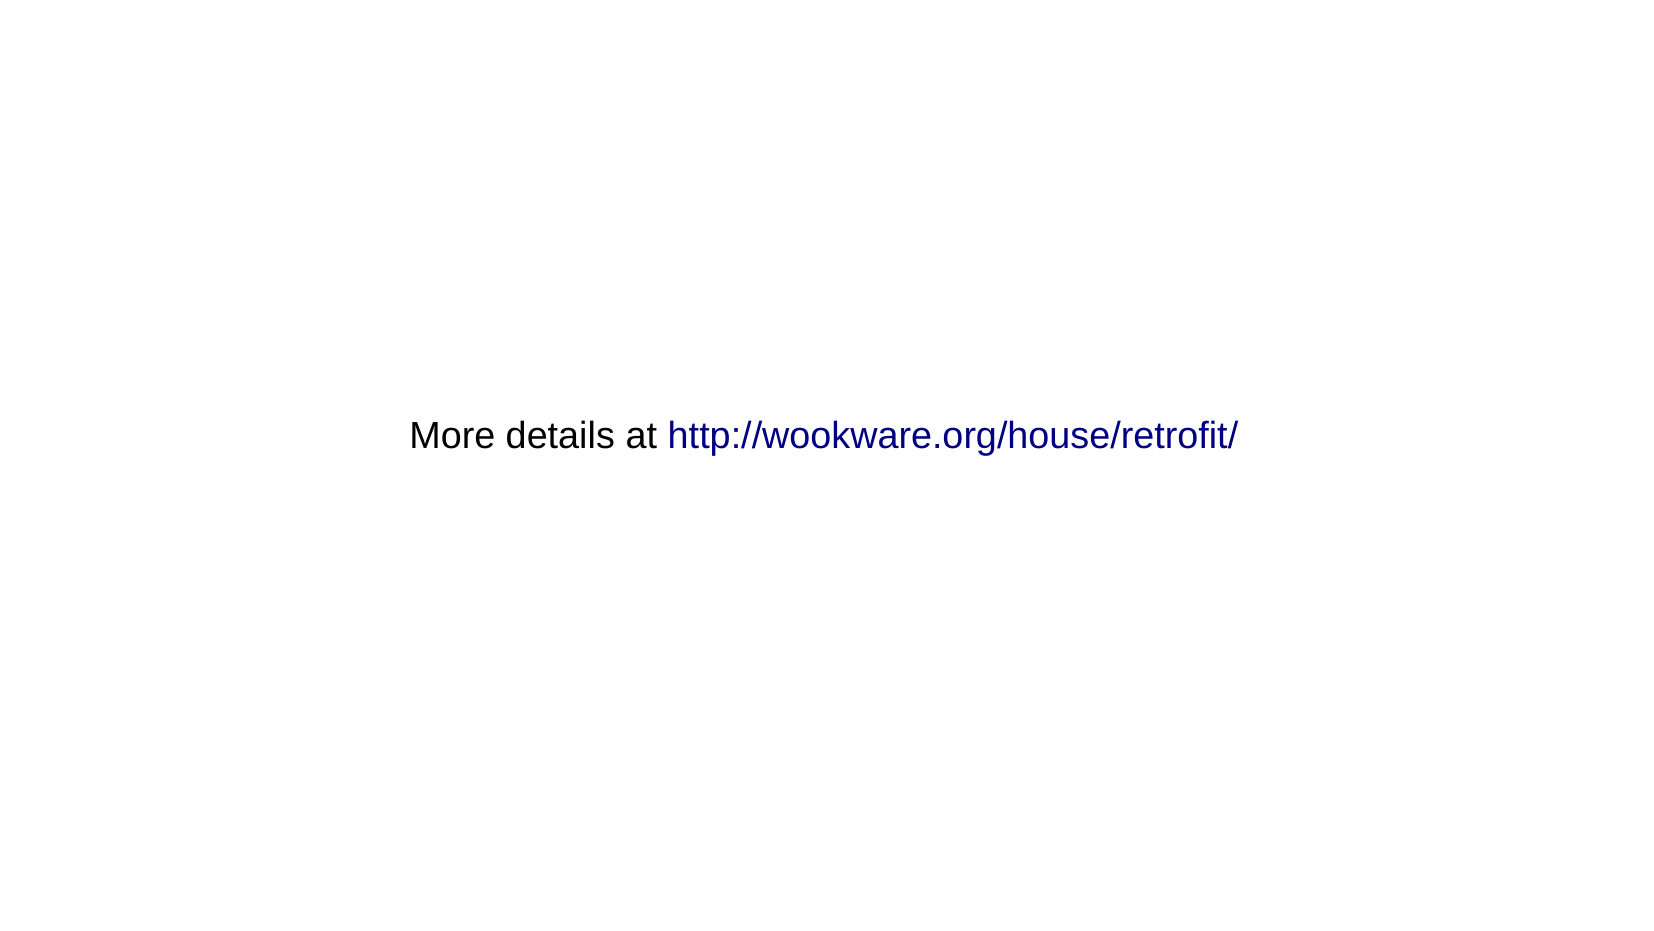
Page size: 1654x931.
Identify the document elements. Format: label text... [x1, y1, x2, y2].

title More details at http://wookware.org/house/retrofit/ [53, 383, 1595, 488]
